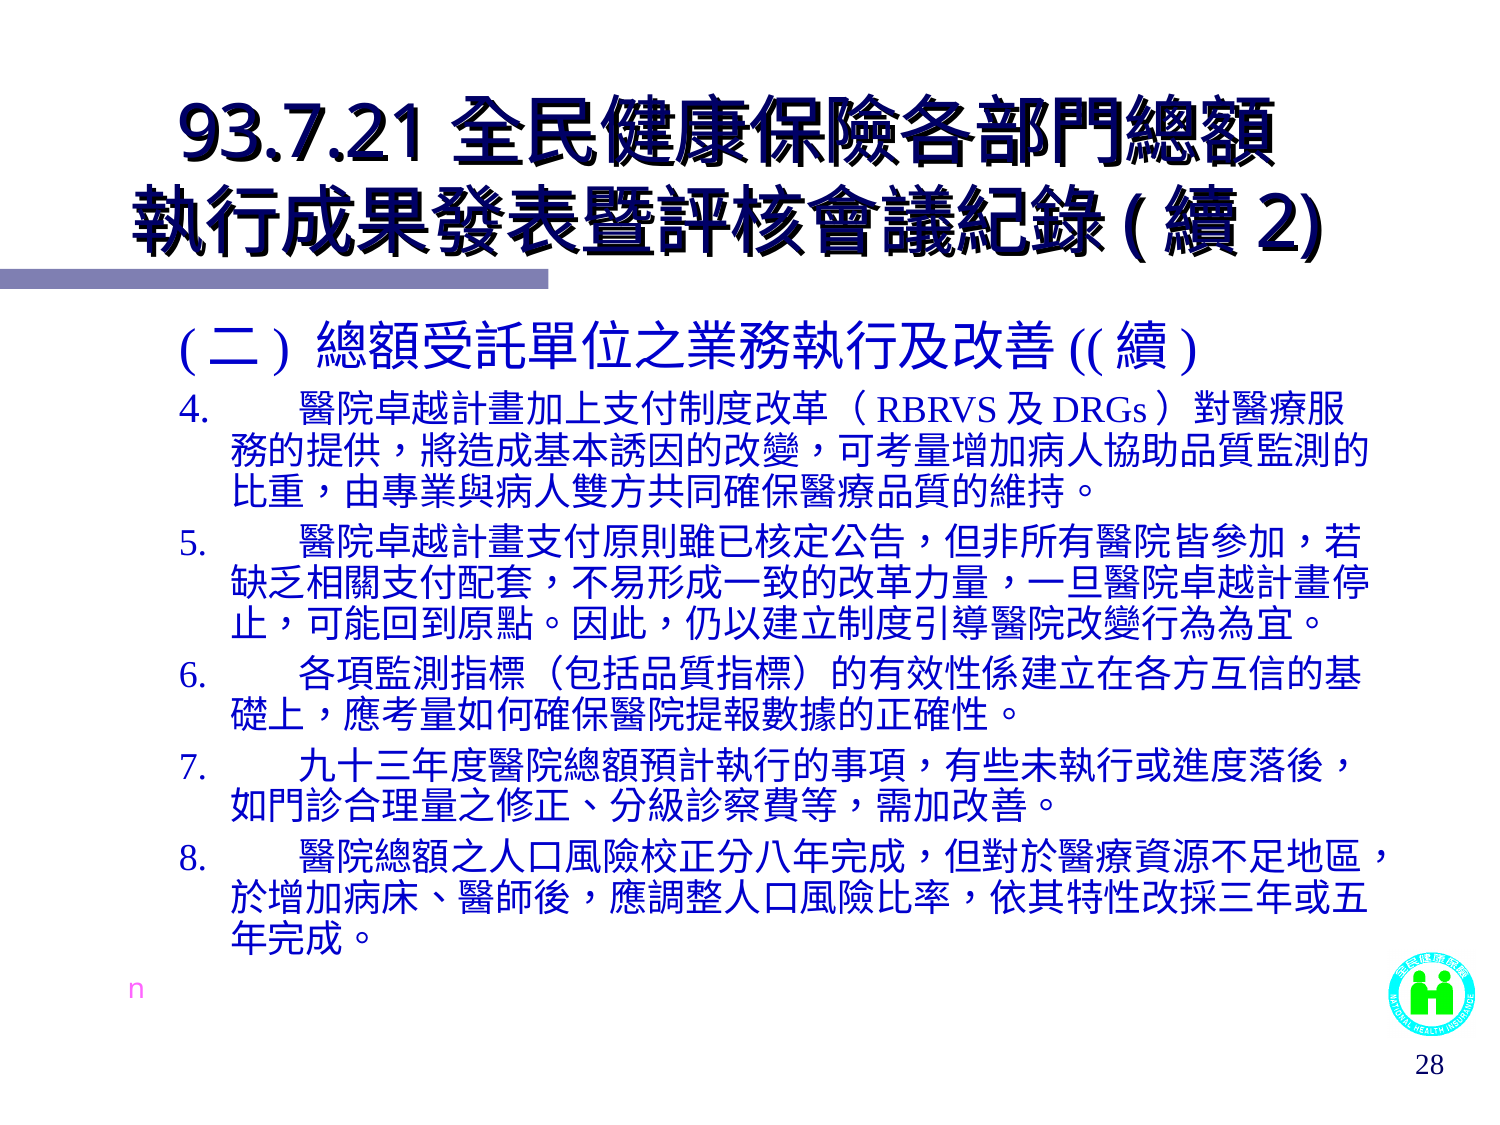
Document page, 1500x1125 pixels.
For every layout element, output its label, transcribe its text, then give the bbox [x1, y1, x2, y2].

title 93.7.21全民健康保險各部門總額 執行成果發表暨評核會議紀錄(續2) [87, 75, 1363, 263]
text_box [1400, 1037, 1476, 1125]
list (二) 總額受託單位之業務執行及改善((續) 4. 醫院卓越計畫加上支付制度改革（RBRVS及DRGs）對醫療服務的提供，將造成基本誘因的改變，可考量增加病人協助品質監測的比重，由專業與病人雙方共同確保醫療品質的維持。 5. 醫院卓越計畫支付原則雖已核定公告，但非所有醫院皆參加，若缺乏相關支付配套，不易形成一致的改革力量，一旦醫院卓越計畫停止，可能回到原點。因此，仍以建立制度引導醫院改變行為為宜。 6. 各項監測指標（包括品質指標）的有效性係建立在各方互信的基礎上，應考量如何確保醫院提報數據的正確性。 7. 九十三年度醫院總額預計執行的事項，有些未執行或進度落後，如門診合理量之修正、分級診察費等，需加改善。 8. 醫院總額之人口風險校正分八年完成，但對於醫療資源不足地區，於增加病床、醫師後，應調整人口風險比率，依其特性改採三年或五年完成。 [112, 312, 1388, 988]
